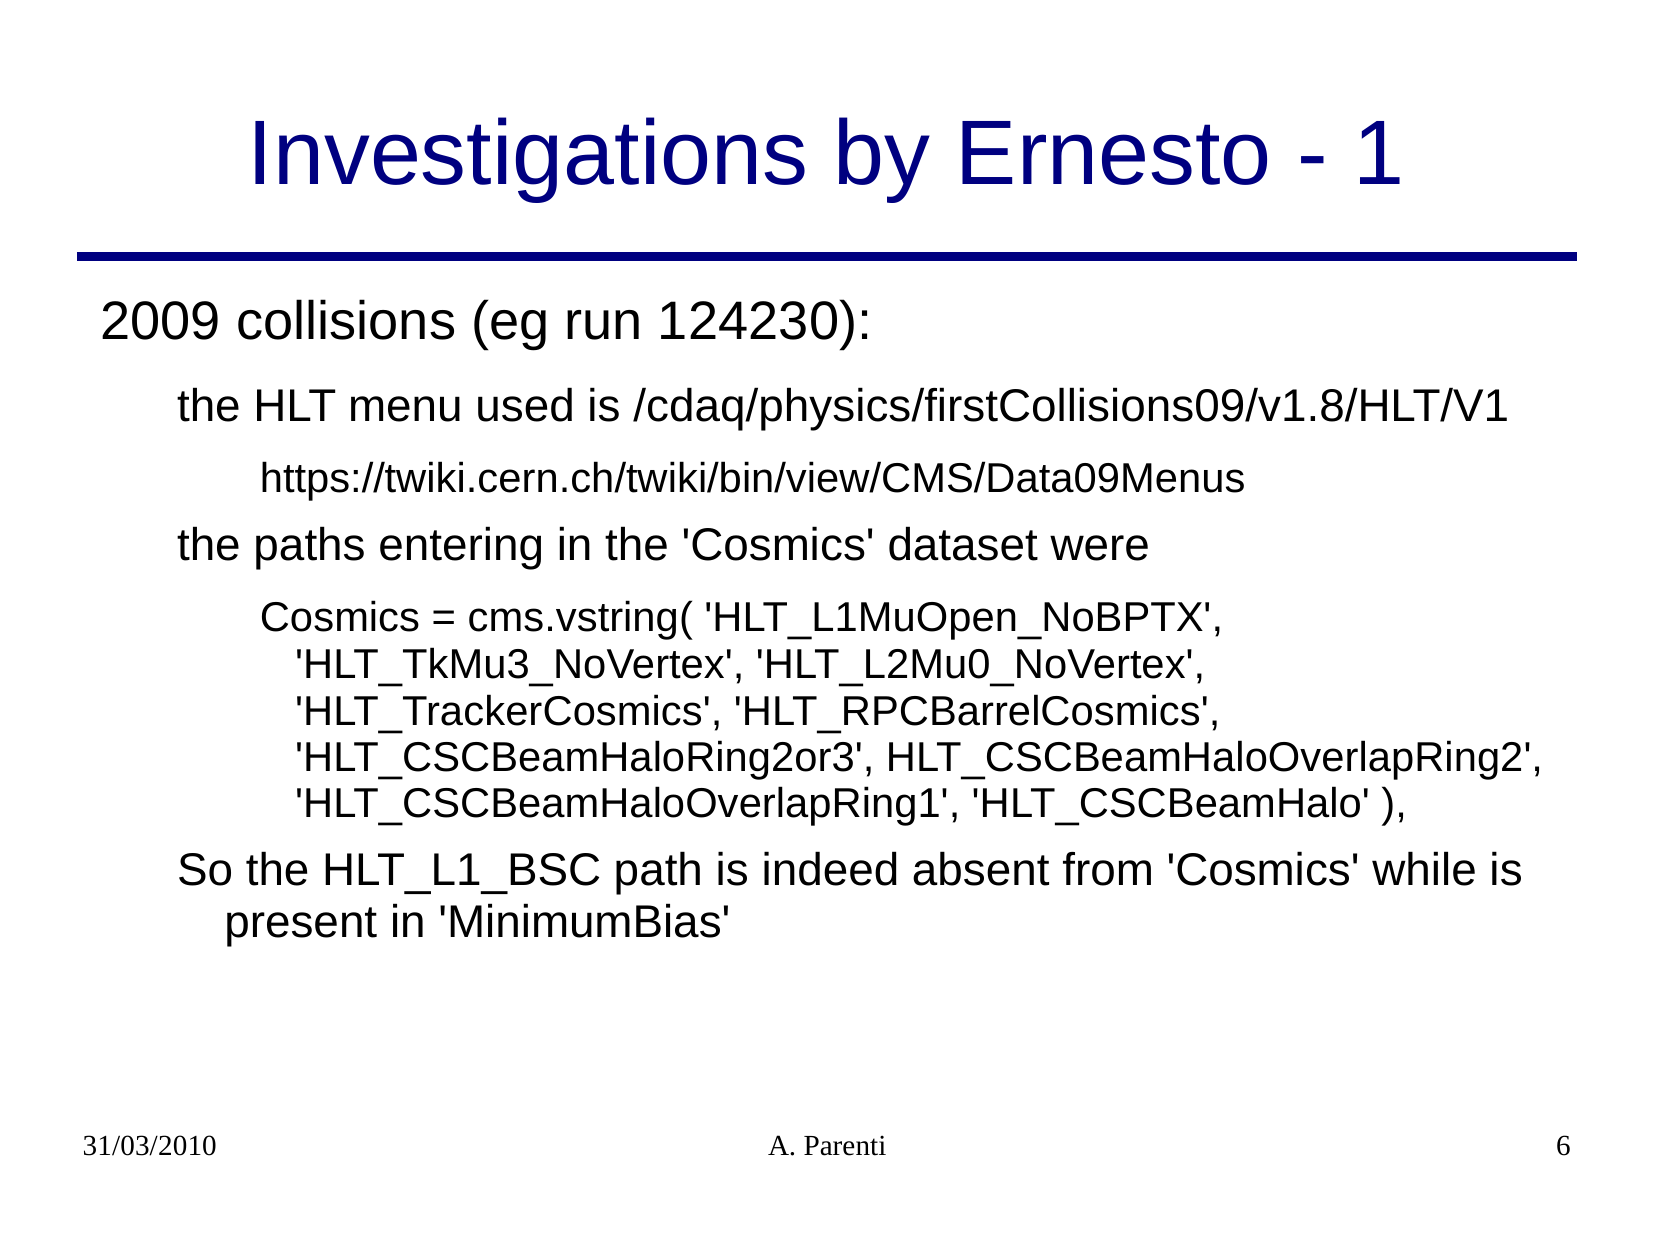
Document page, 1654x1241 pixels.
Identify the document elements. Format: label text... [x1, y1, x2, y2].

title Investigations by Ernesto - 1 [82, 56, 1571, 250]
list 2009 collisions (eg run 124230): the HLT menu used is /cdaq/physics/firstCollisions09/v1.8/HLT/V1 https://twiki.cern.ch/twiki/bin/view/CMS/Data09Menus the paths entering in the 'Cosmics' dataset were Cosmics = cms.vstring( 'HLT_L1MuOpen_NoBPTX', 'HLT_TkMu3_NoVertex', 'HLT_L2Mu0_NoVertex', 'HLT_TrackerCosmics', 'HLT_RPCBarrelCosmics', 'HLT_CSCBeamHaloRing2or3', HLT_CSCBeamHaloOverlapRing2', 'HLT_CSCBeamHaloOverlapRing1', 'HLT_CSCBeamHalo' ), So the HLT_L1_BSC path is indeed absent from 'Cosmics' while is present in 'MinimumBias' [82, 290, 1571, 1094]
